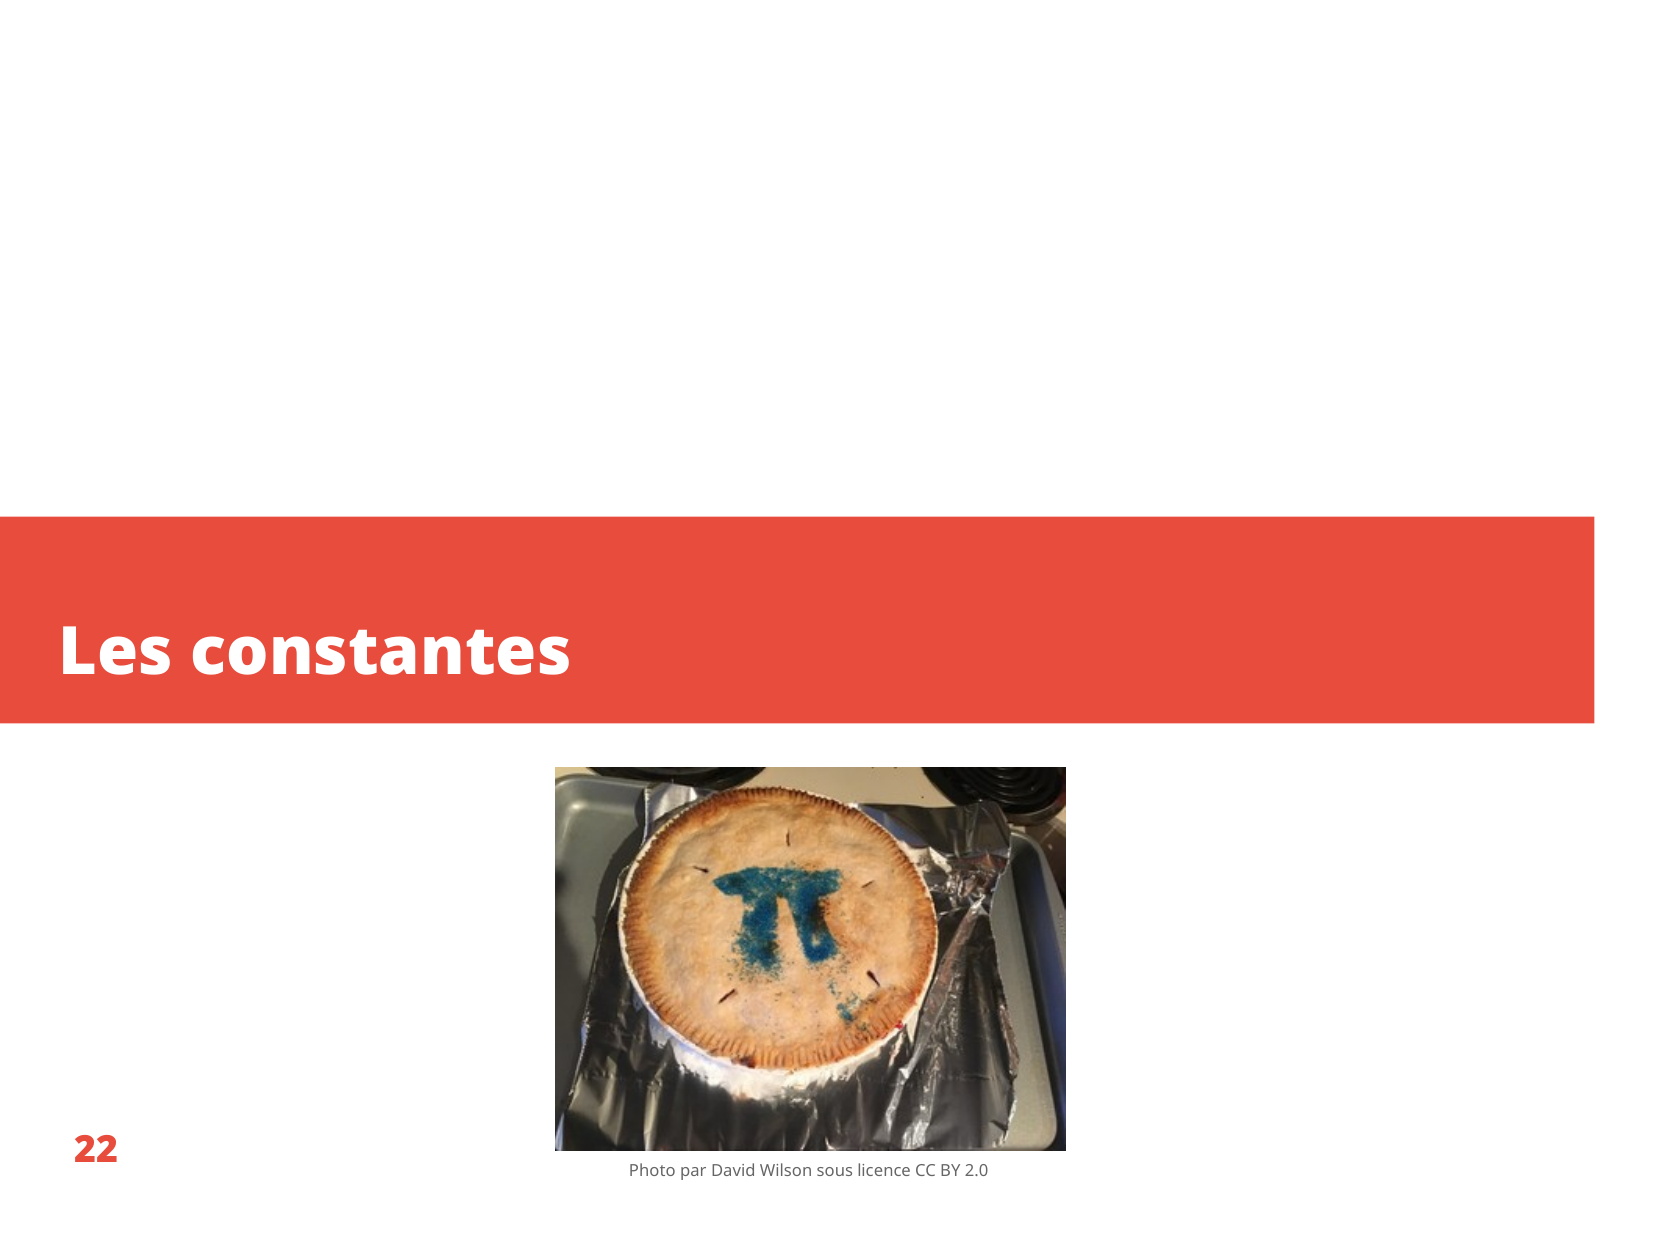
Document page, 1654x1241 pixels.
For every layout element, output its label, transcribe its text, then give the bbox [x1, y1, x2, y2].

picture [555, 767, 1066, 1151]
title Les constantes [59, 546, 1595, 694]
text_box Photo par David Wilson sous licence CC BY 2.0 [555, 1150, 1063, 1186]
